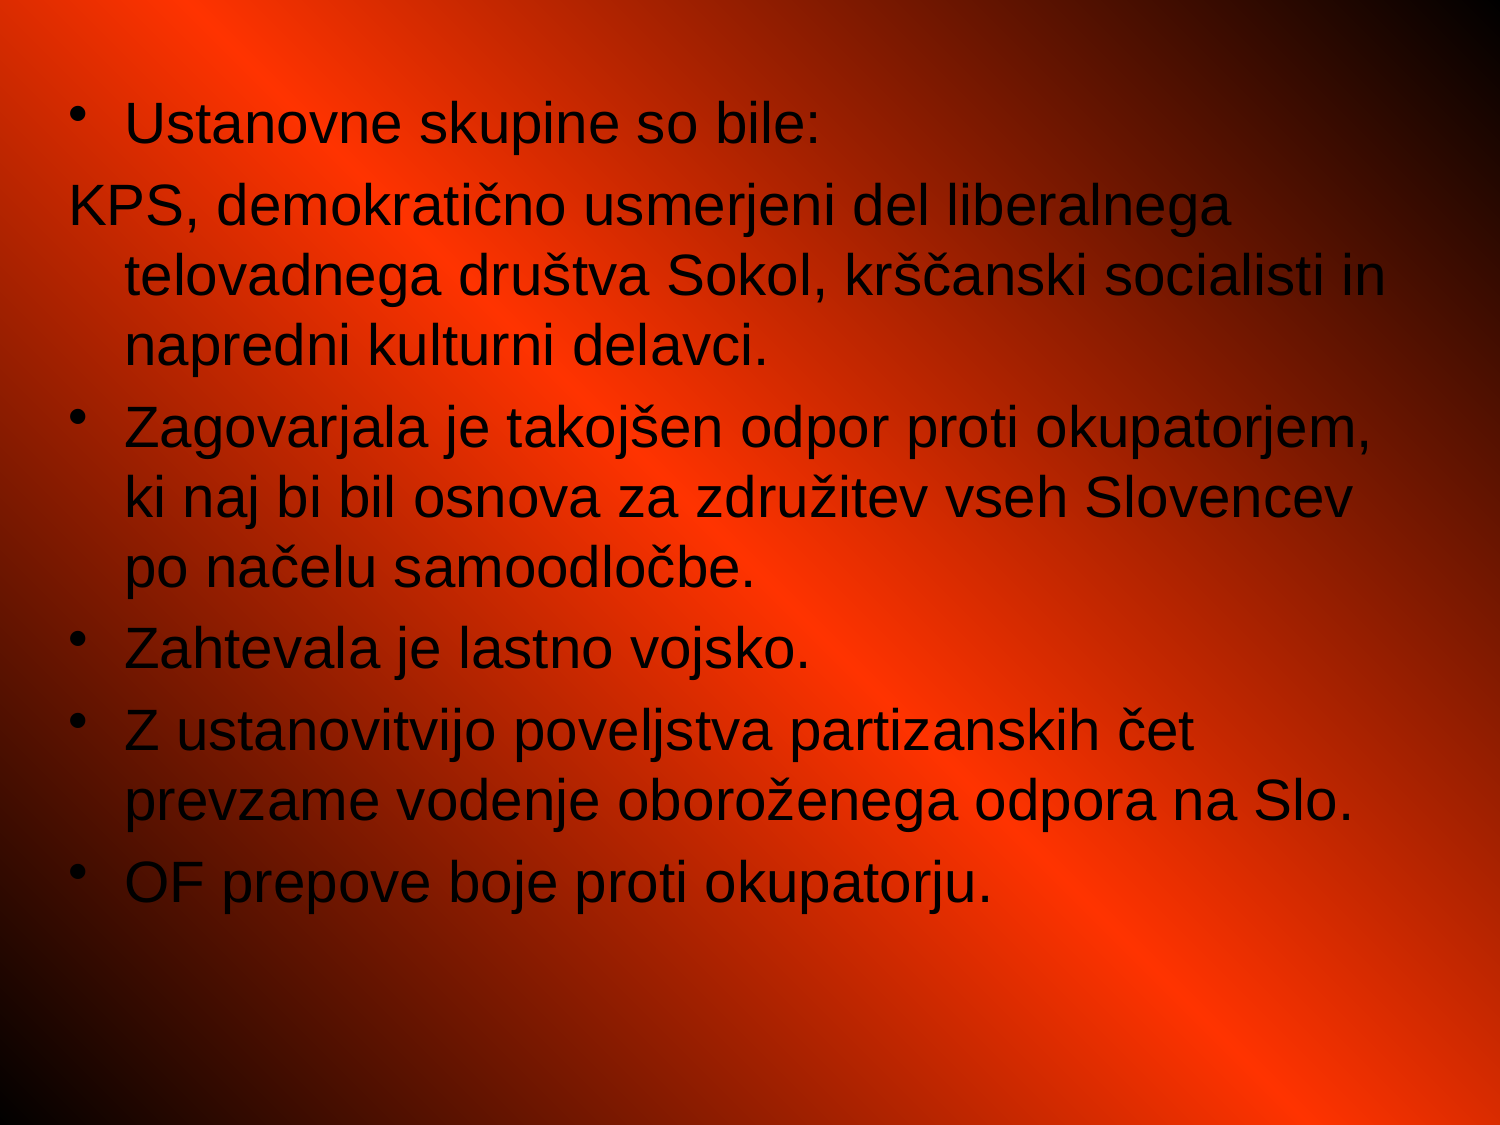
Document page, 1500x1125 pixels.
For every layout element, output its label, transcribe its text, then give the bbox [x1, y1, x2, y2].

list Ustanovne skupine so bile: KPS, demokratično usmerjeni del liberalnega telovadnega društva Sokol, krščanski socialisti in napredni kulturni delavci. Zagovarjala je takojšen odpor proti okupatorjem, ki naj bi bil osnova za združitev vseh Slovencev po načelu samoodločbe. Zahtevala je lastno vojsko. Z ustanovitvijo poveljstva partizanskih čet prevzame vodenje oboroženega odpora na Slo. OF prepove boje proti okupatorju. [53, 78, 1425, 1005]
